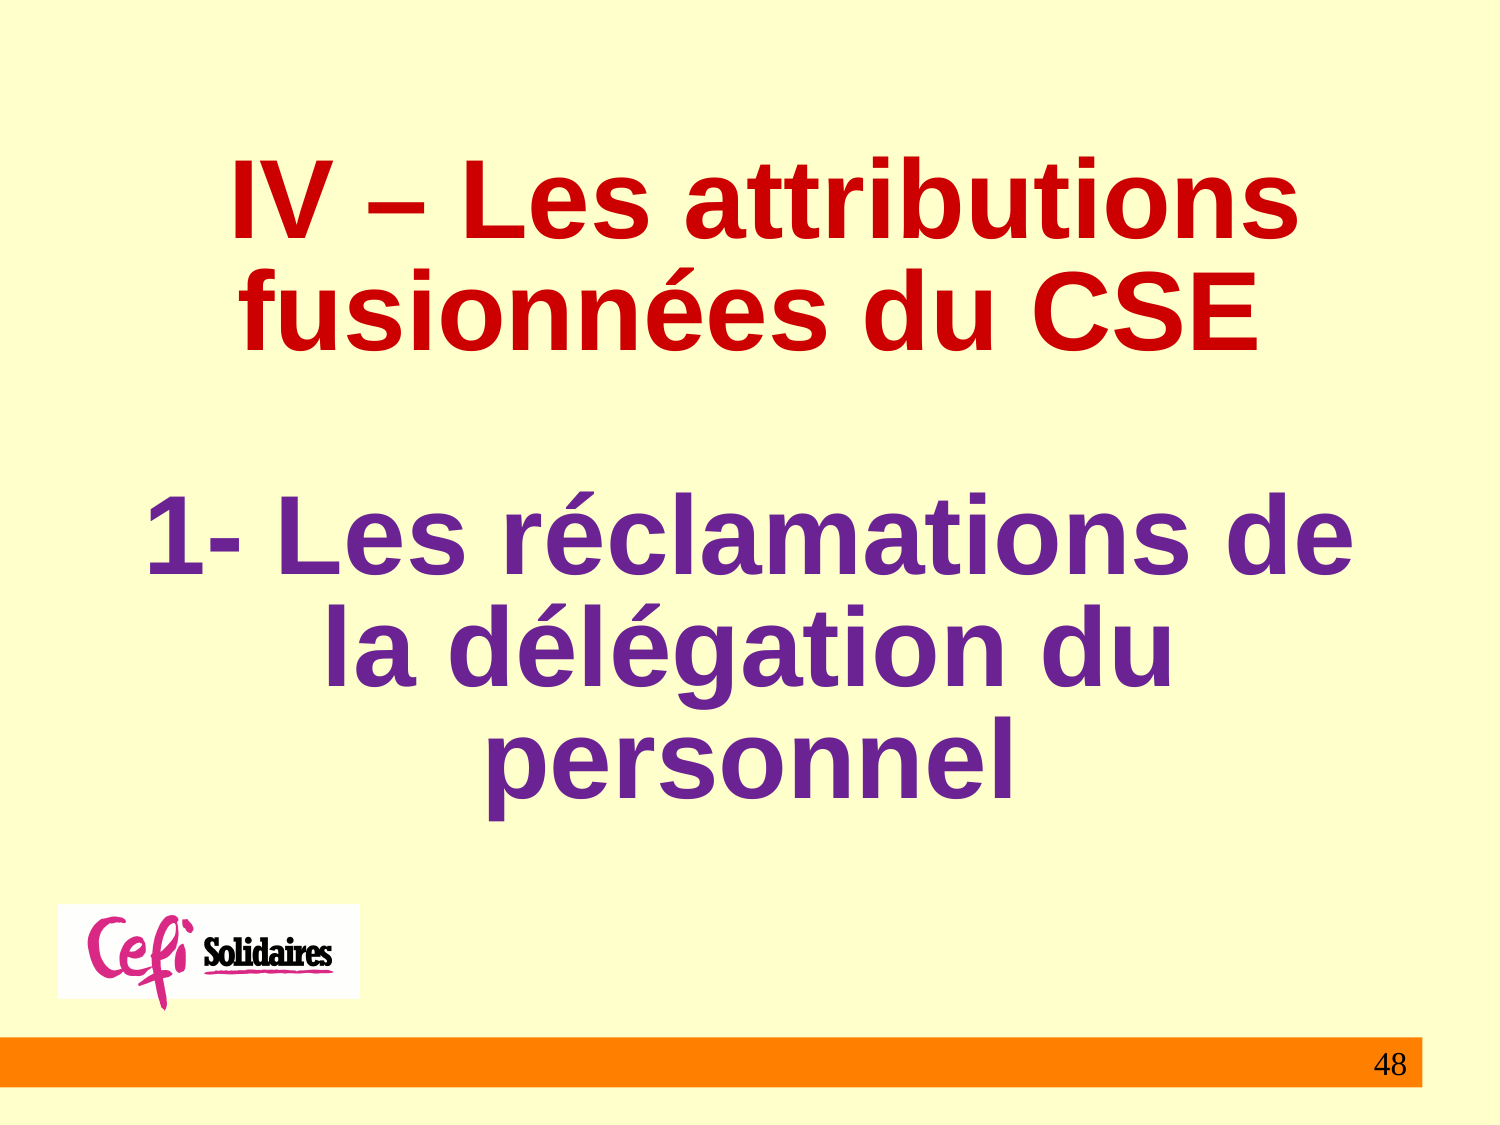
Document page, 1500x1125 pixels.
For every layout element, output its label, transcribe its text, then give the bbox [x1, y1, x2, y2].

title IV – Les attributions fusionnées du CSE 1- Les réclamations de la délégation du personnel [74, 0, 1425, 1011]
picture [58, 904, 360, 1011]
text_box <numéro> [0, 1037, 1423, 1088]
